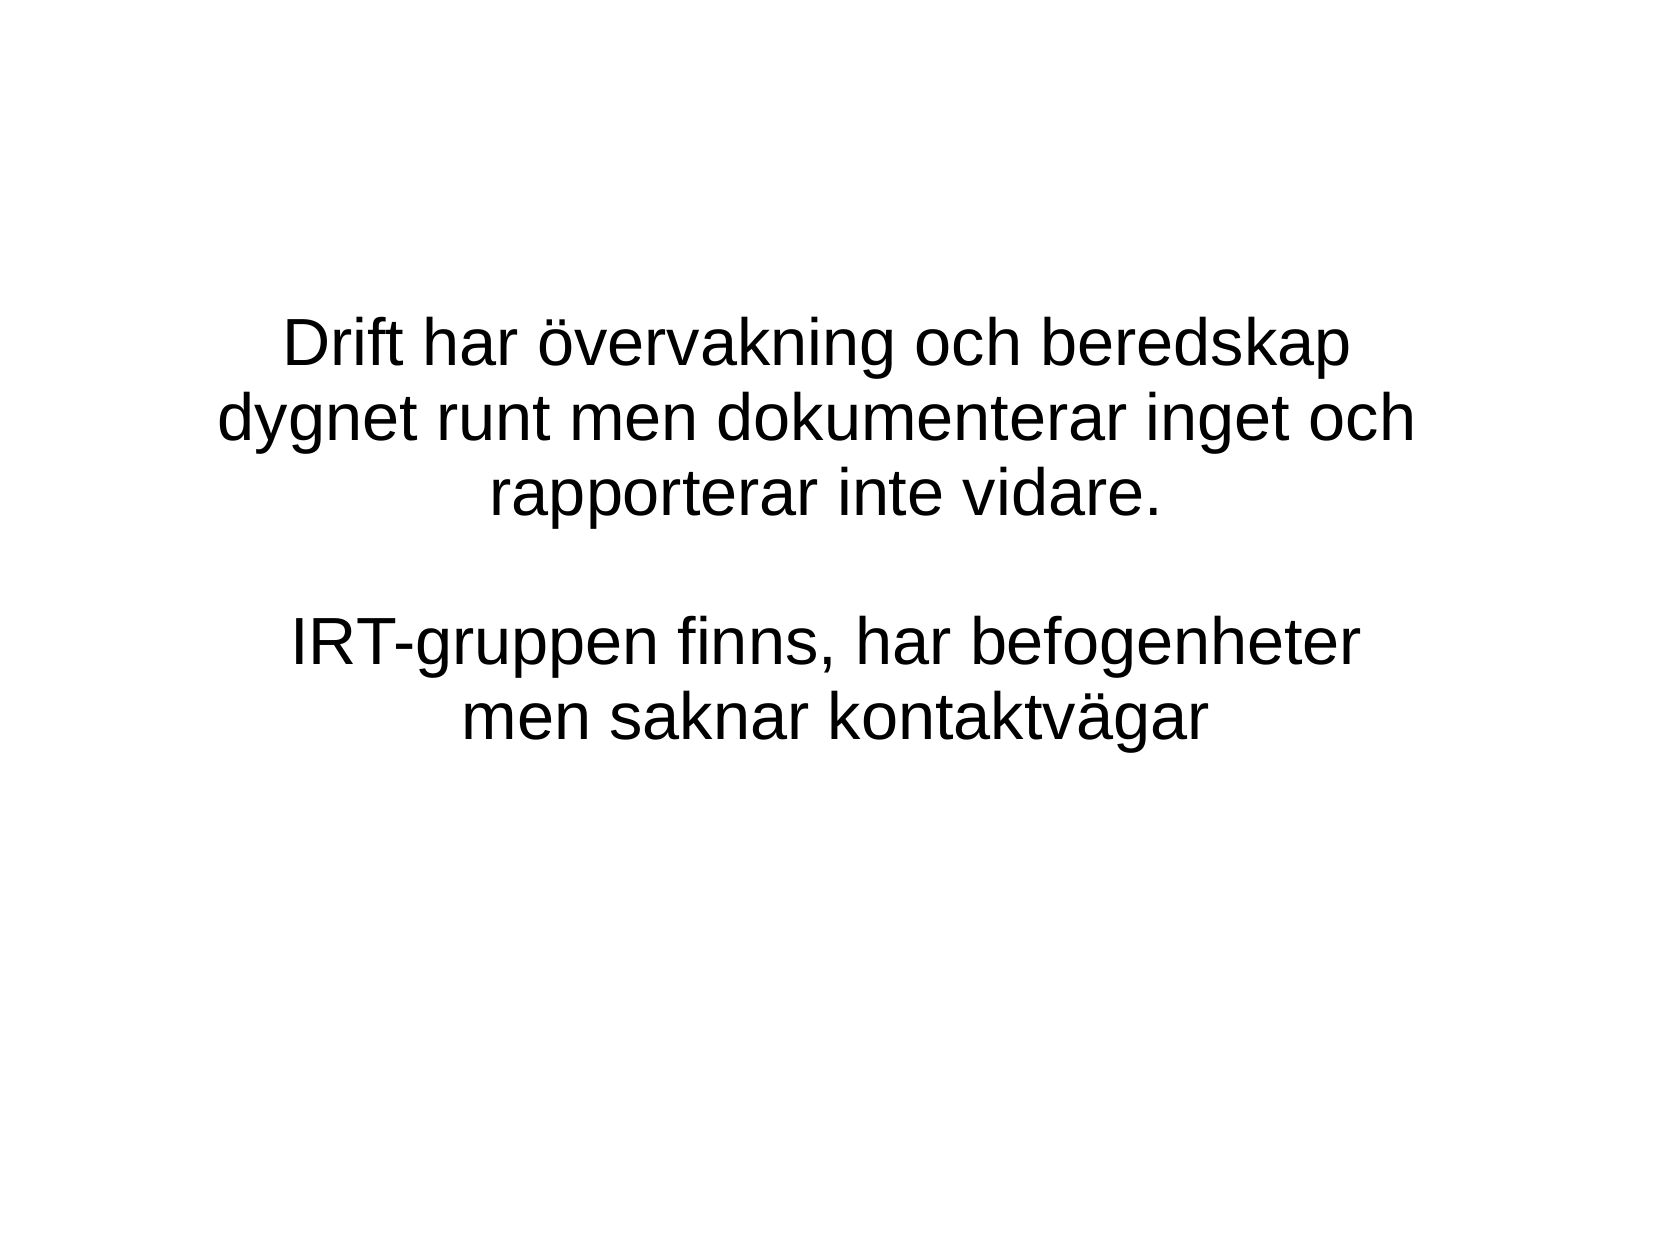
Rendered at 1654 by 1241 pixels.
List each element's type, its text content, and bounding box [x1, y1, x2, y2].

subtitle Drift har övervakning och beredskap dygnet runt men dokumenterar inget och rapporterar inte vidare. IRT-gruppen finns, har befogenheter men saknar kontaktvägar [82, 49, 1571, 1010]
